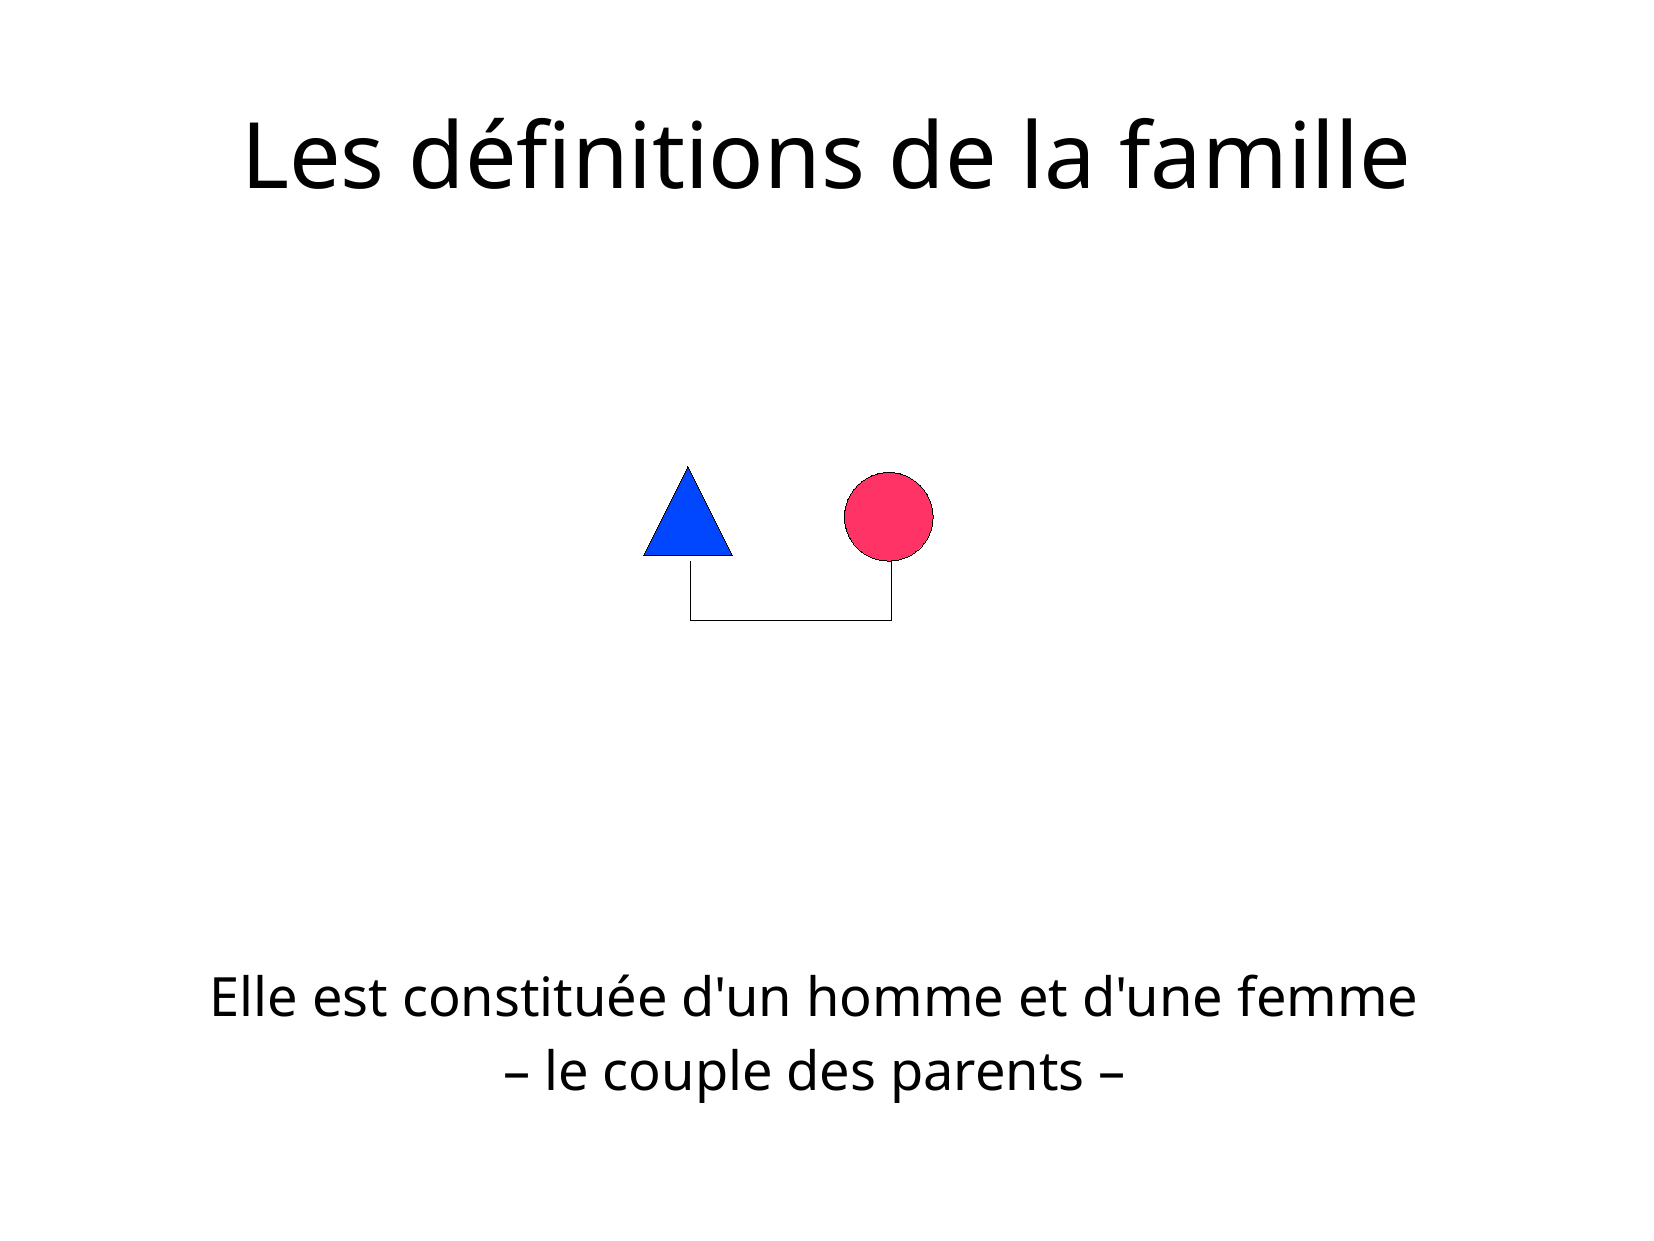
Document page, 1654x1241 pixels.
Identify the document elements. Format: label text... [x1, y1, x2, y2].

title Les définitions de la famille [82, 49, 1571, 257]
text_box Elle est constituée d'un homme et d'une femme – le couple des parents – [194, 962, 1269, 1102]
text_box [643, 466, 733, 556]
text_box [844, 472, 934, 562]
